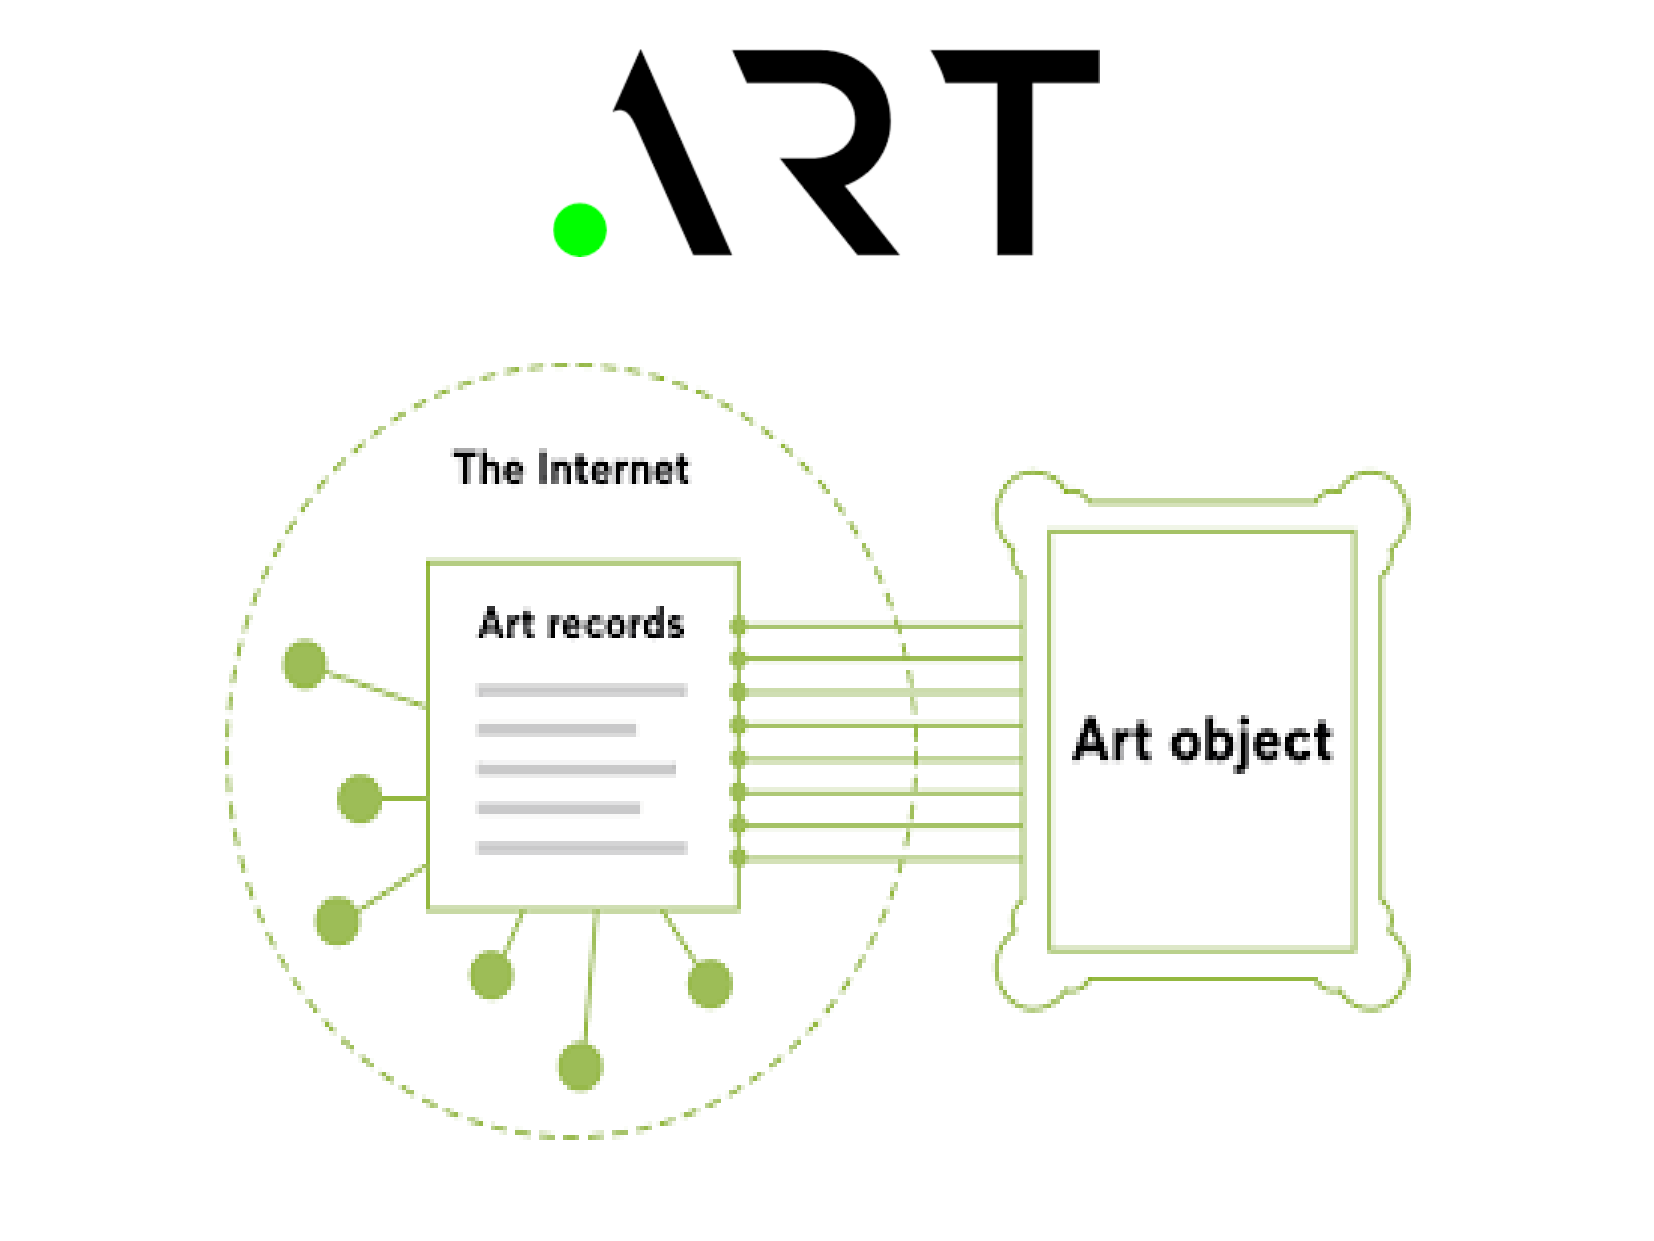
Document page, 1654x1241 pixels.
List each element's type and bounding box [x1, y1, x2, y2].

picture [553, 49, 1100, 257]
picture [225, 363, 1411, 1141]
